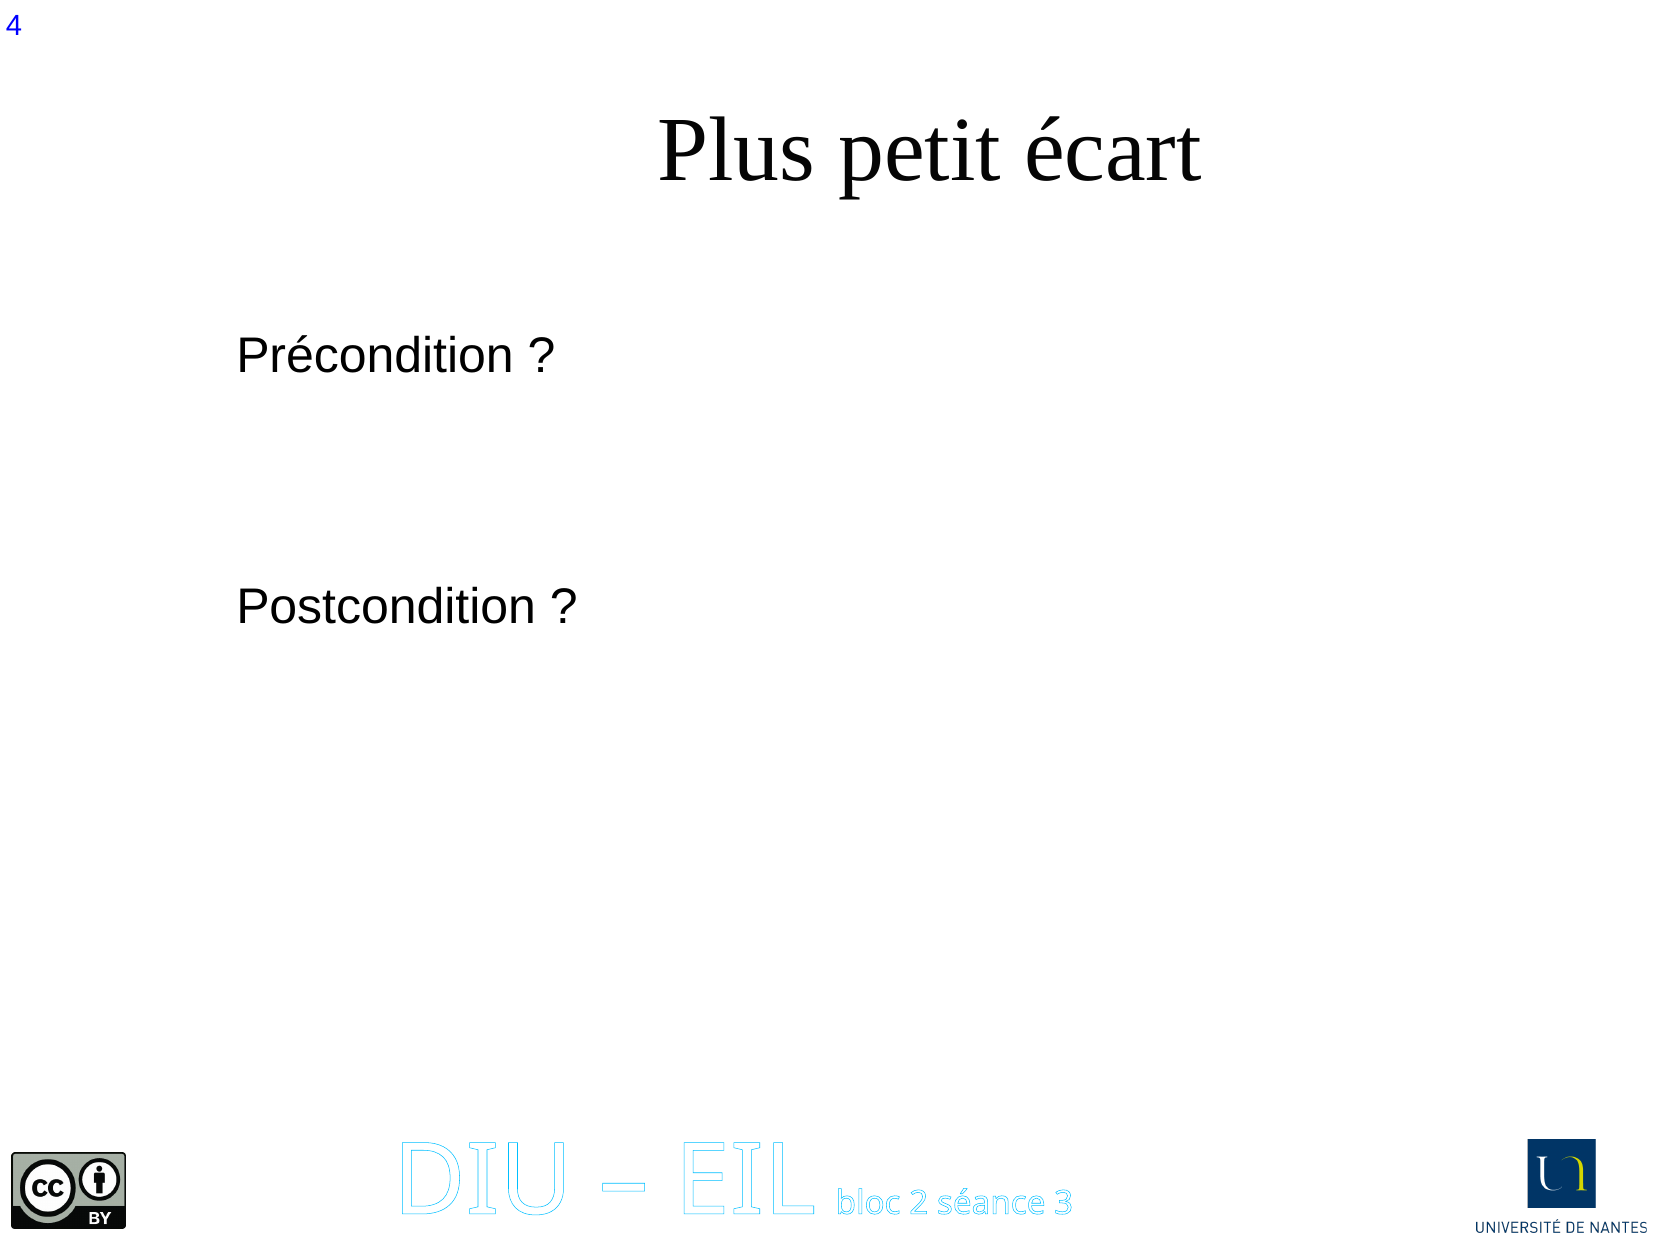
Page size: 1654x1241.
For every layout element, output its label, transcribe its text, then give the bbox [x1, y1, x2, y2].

picture [866, 1195, 884, 1215]
picture [508, 1142, 564, 1216]
picture [469, 1142, 496, 1215]
picture [1055, 1189, 1072, 1215]
picture [910, 1189, 927, 1215]
picture [602, 1182, 645, 1192]
picture [11, 1152, 126, 1229]
picture [858, 1188, 863, 1215]
picture [773, 1142, 815, 1215]
picture [954, 1188, 971, 1215]
picture [992, 1195, 1009, 1215]
picture [938, 1195, 952, 1215]
picture [1028, 1195, 1045, 1215]
picture [683, 1142, 725, 1215]
picture [838, 1188, 855, 1215]
picture [1012, 1195, 1026, 1215]
picture [402, 1142, 460, 1215]
subtitle Précondition ? Postcondition ? [236, 299, 1512, 835]
picture [1476, 1139, 1647, 1233]
picture [972, 1195, 988, 1215]
title Plus petit écart [265, 47, 1595, 252]
picture [733, 1142, 761, 1215]
picture [886, 1195, 900, 1215]
